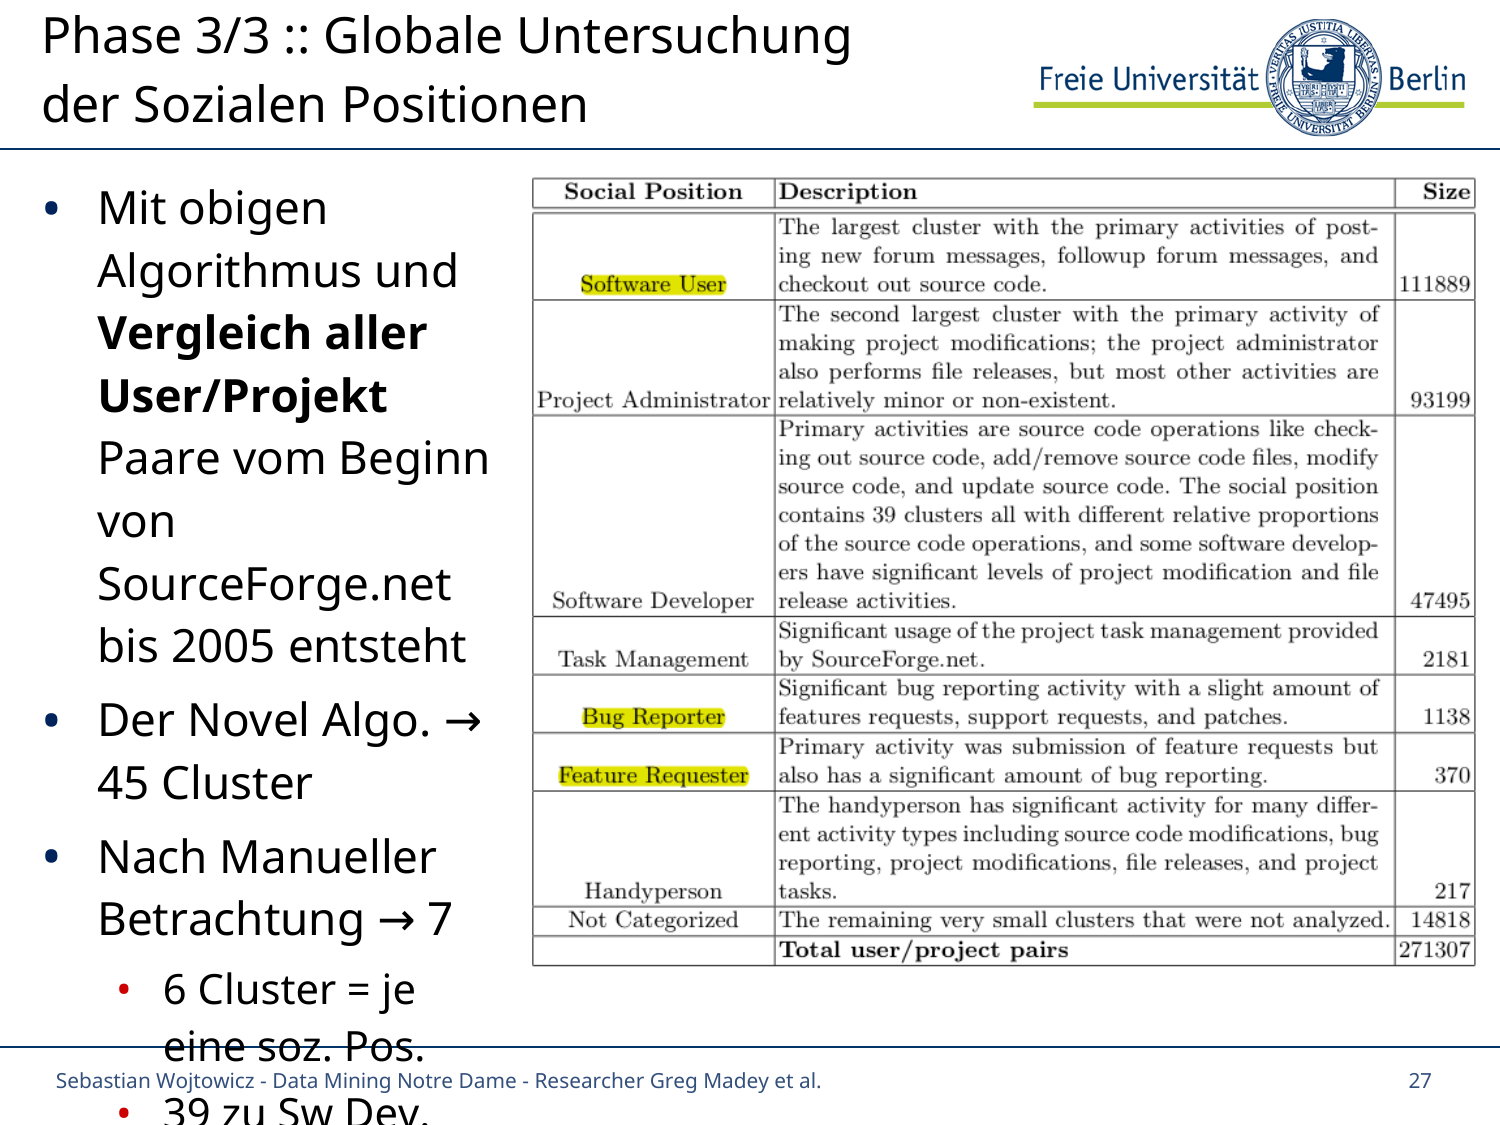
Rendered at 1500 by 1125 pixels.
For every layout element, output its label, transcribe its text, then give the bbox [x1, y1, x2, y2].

picture [1033, 19, 1470, 137]
picture [531, 177, 1477, 969]
title Phase 3/3 :: Globale Untersuchung der Sozialen Positionen [41, 0, 1016, 138]
list Mit obigen Algorithmus und Vergleich aller User/Projekt Paare vom Beginn von SourceForge.net bis 2005 entsteht Der Novel Algo. → 45 Cluster Nach Manueller Betrachtung → 7 6 Cluster = je eine soz. Pos. 39 zu Sw Dev. [41, 175, 502, 1039]
